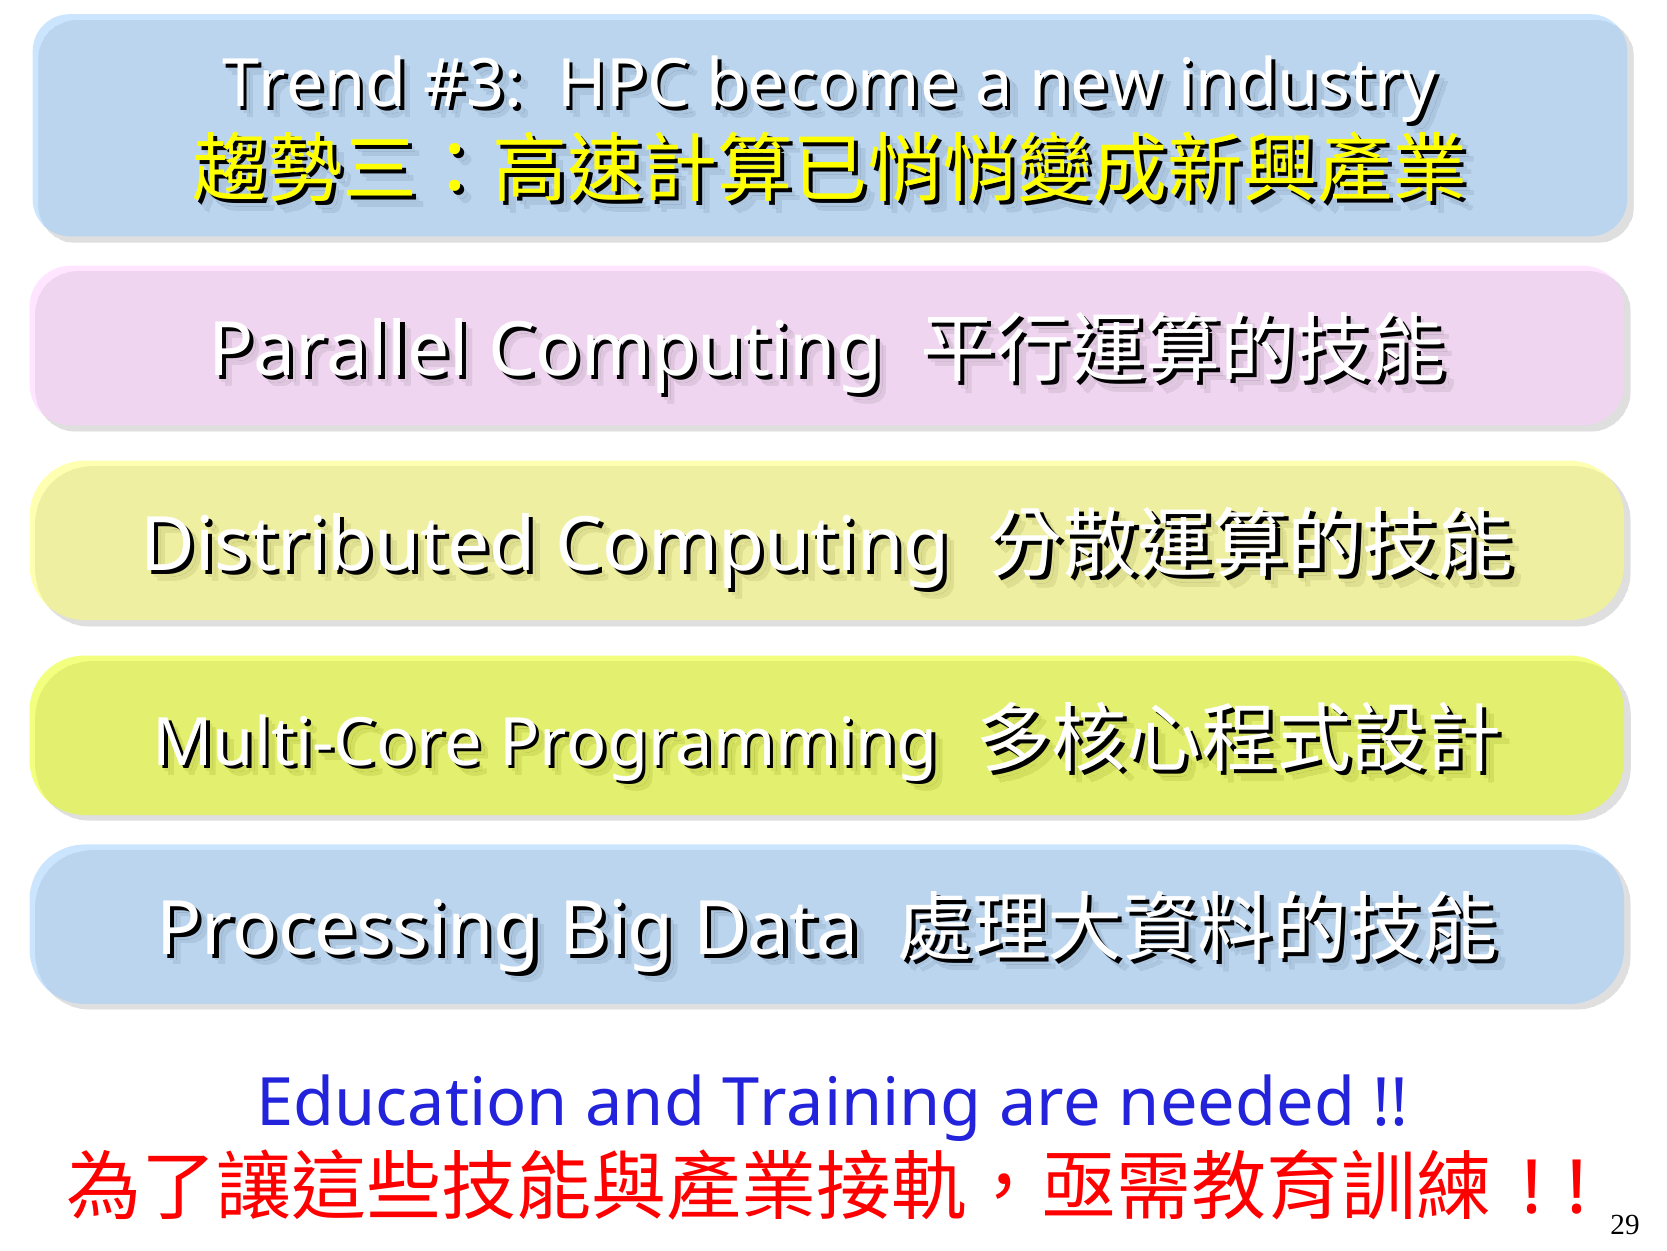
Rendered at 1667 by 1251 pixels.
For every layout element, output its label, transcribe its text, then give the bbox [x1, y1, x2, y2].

text_box Multi-Core Programming 多核心程式設計 [29, 655, 1625, 816]
text_box Processing Big Data 處理大資料的技能 [29, 844, 1625, 1004]
text_box Trend #3: HPC become a new industry 趨勢三：高速計算已悄悄變成新興產業 [32, 14, 1628, 237]
text_box Distributed Computing 分散運算的技能 [29, 460, 1625, 621]
text_box Education and Training are needed !! 為了讓這些技能與產業接軌，亟需教育訓練!! [0, 1051, 1667, 1237]
text_box Parallel Computing 平行運算的技能 [29, 265, 1625, 426]
